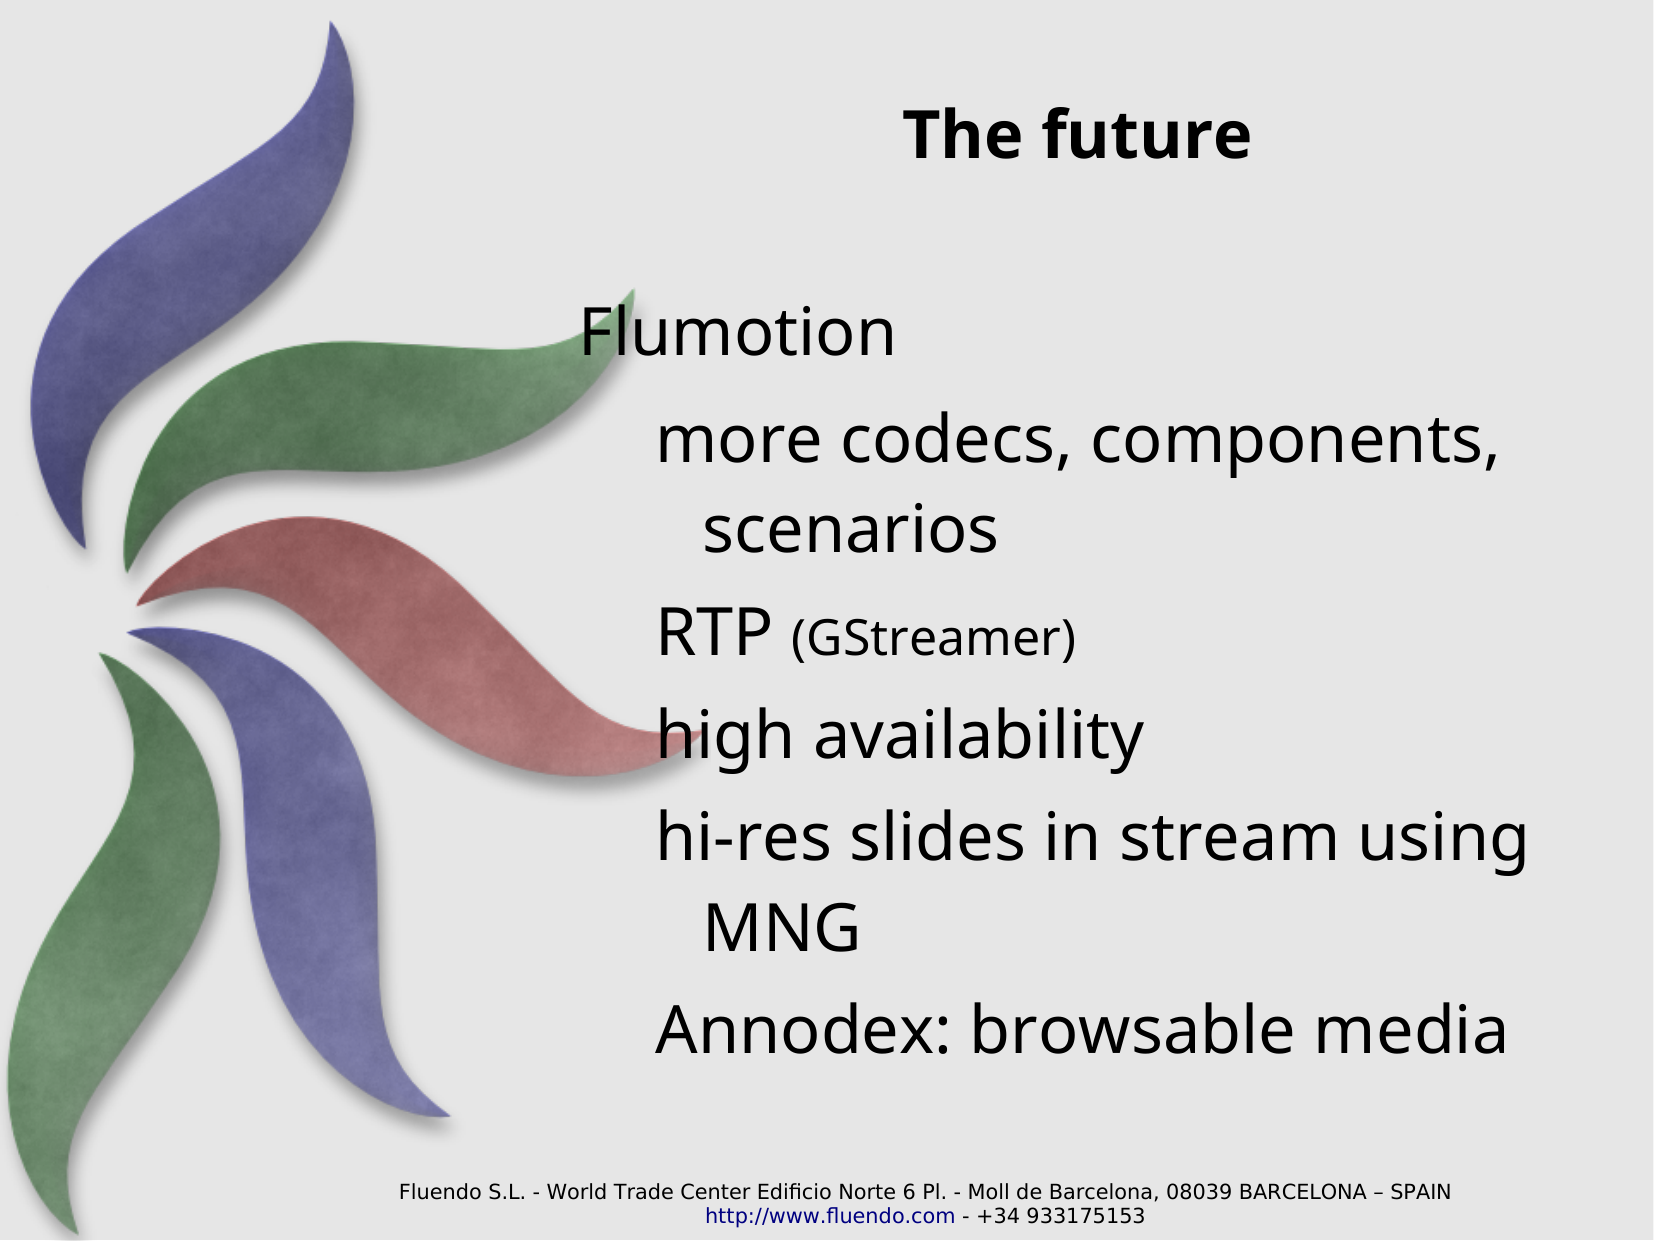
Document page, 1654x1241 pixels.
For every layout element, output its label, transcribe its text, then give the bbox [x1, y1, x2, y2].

picture [0, 0, 711, 1241]
list Flumotion more codecs, components, scenarios RTP (GStreamer) high availability hi-res slides in stream using MNG Annodex: browsable media [560, 236, 1595, 1123]
title The future [560, 58, 1595, 207]
